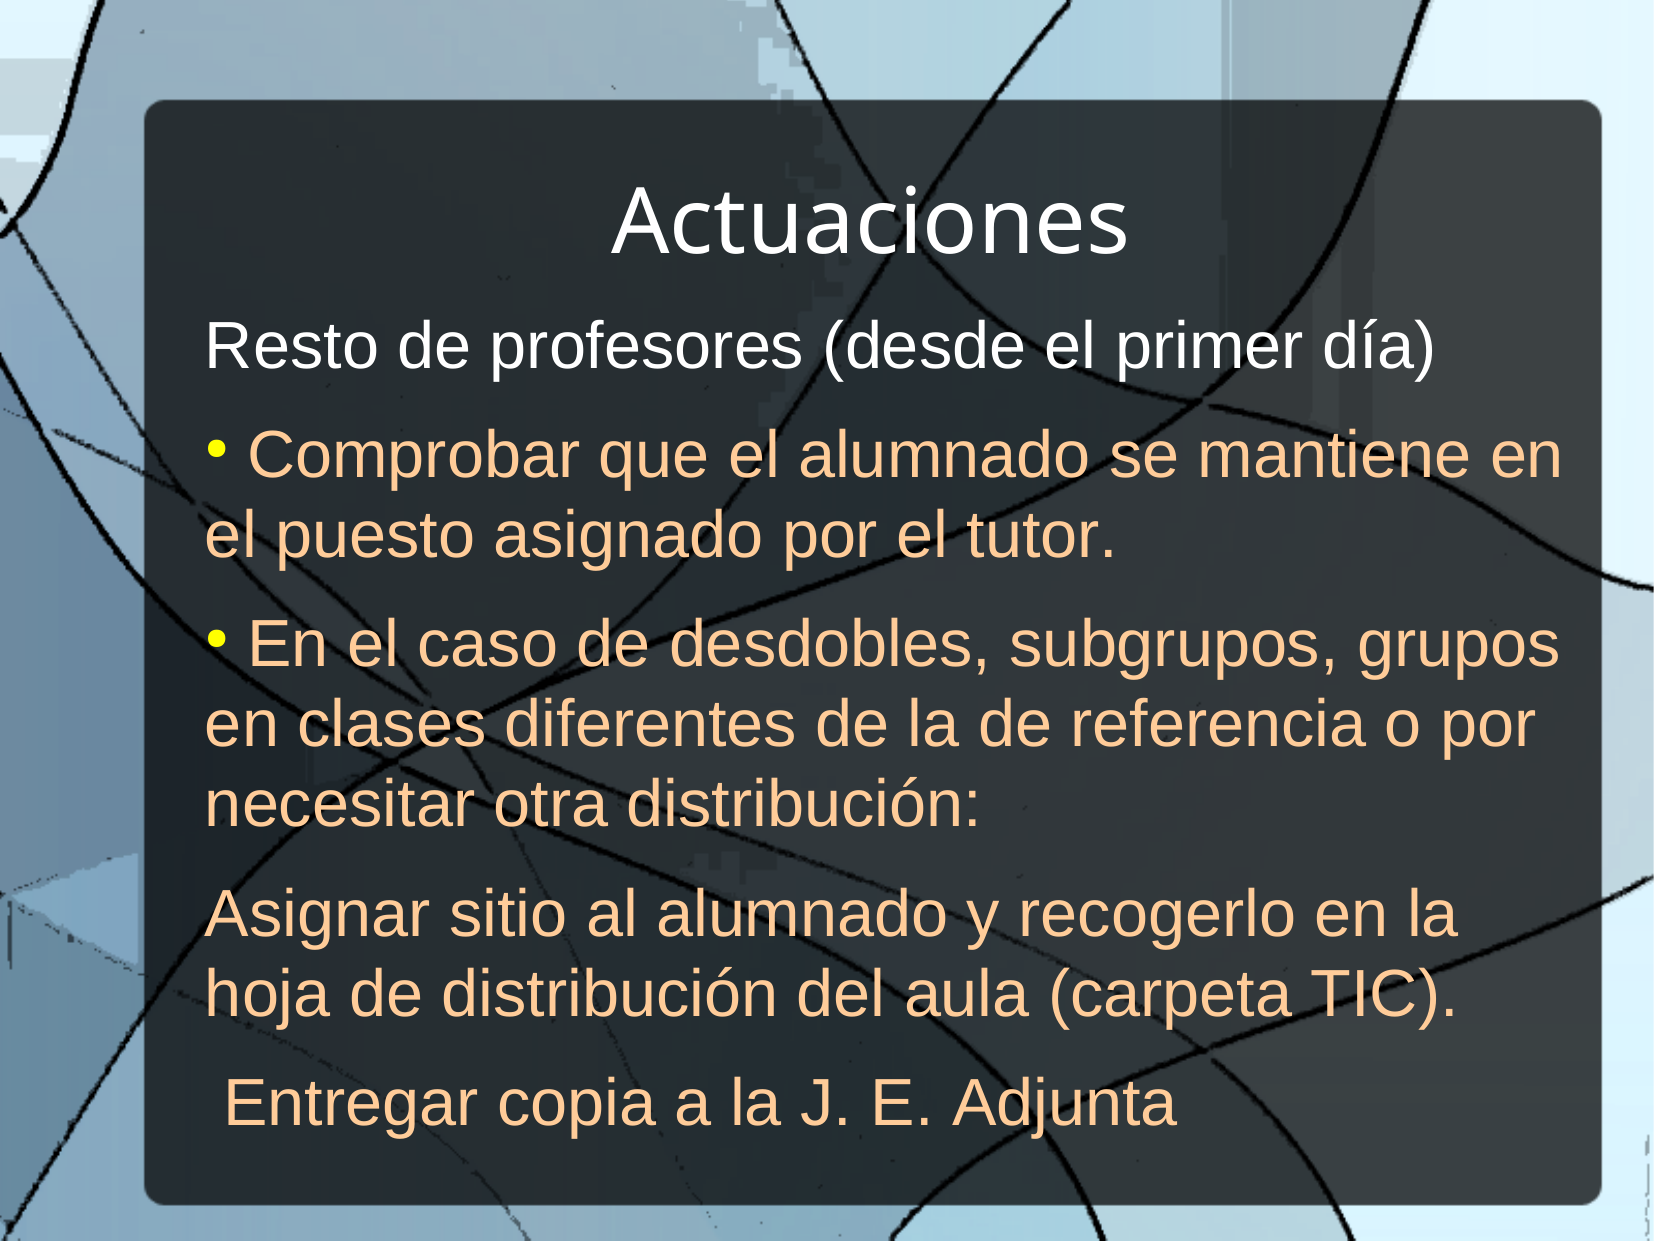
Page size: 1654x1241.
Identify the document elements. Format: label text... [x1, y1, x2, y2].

picture [0, 0, 1654, 1241]
list Resto de profesores (desde el primer día) Comprobar que el alumnado se mantiene en el puesto asignado por el tutor. En el caso de desdobles, subgrupos, grupos en clases diferentes de la de referencia o por necesitar otra distribución: Asignar sitio al alumnado y recogerlo en la hoja de distribución del aula (carpeta TIC). Entregar copia a la J. E. Adjunta [205, 301, 1570, 1177]
title Actuaciones [159, 108, 1583, 325]
